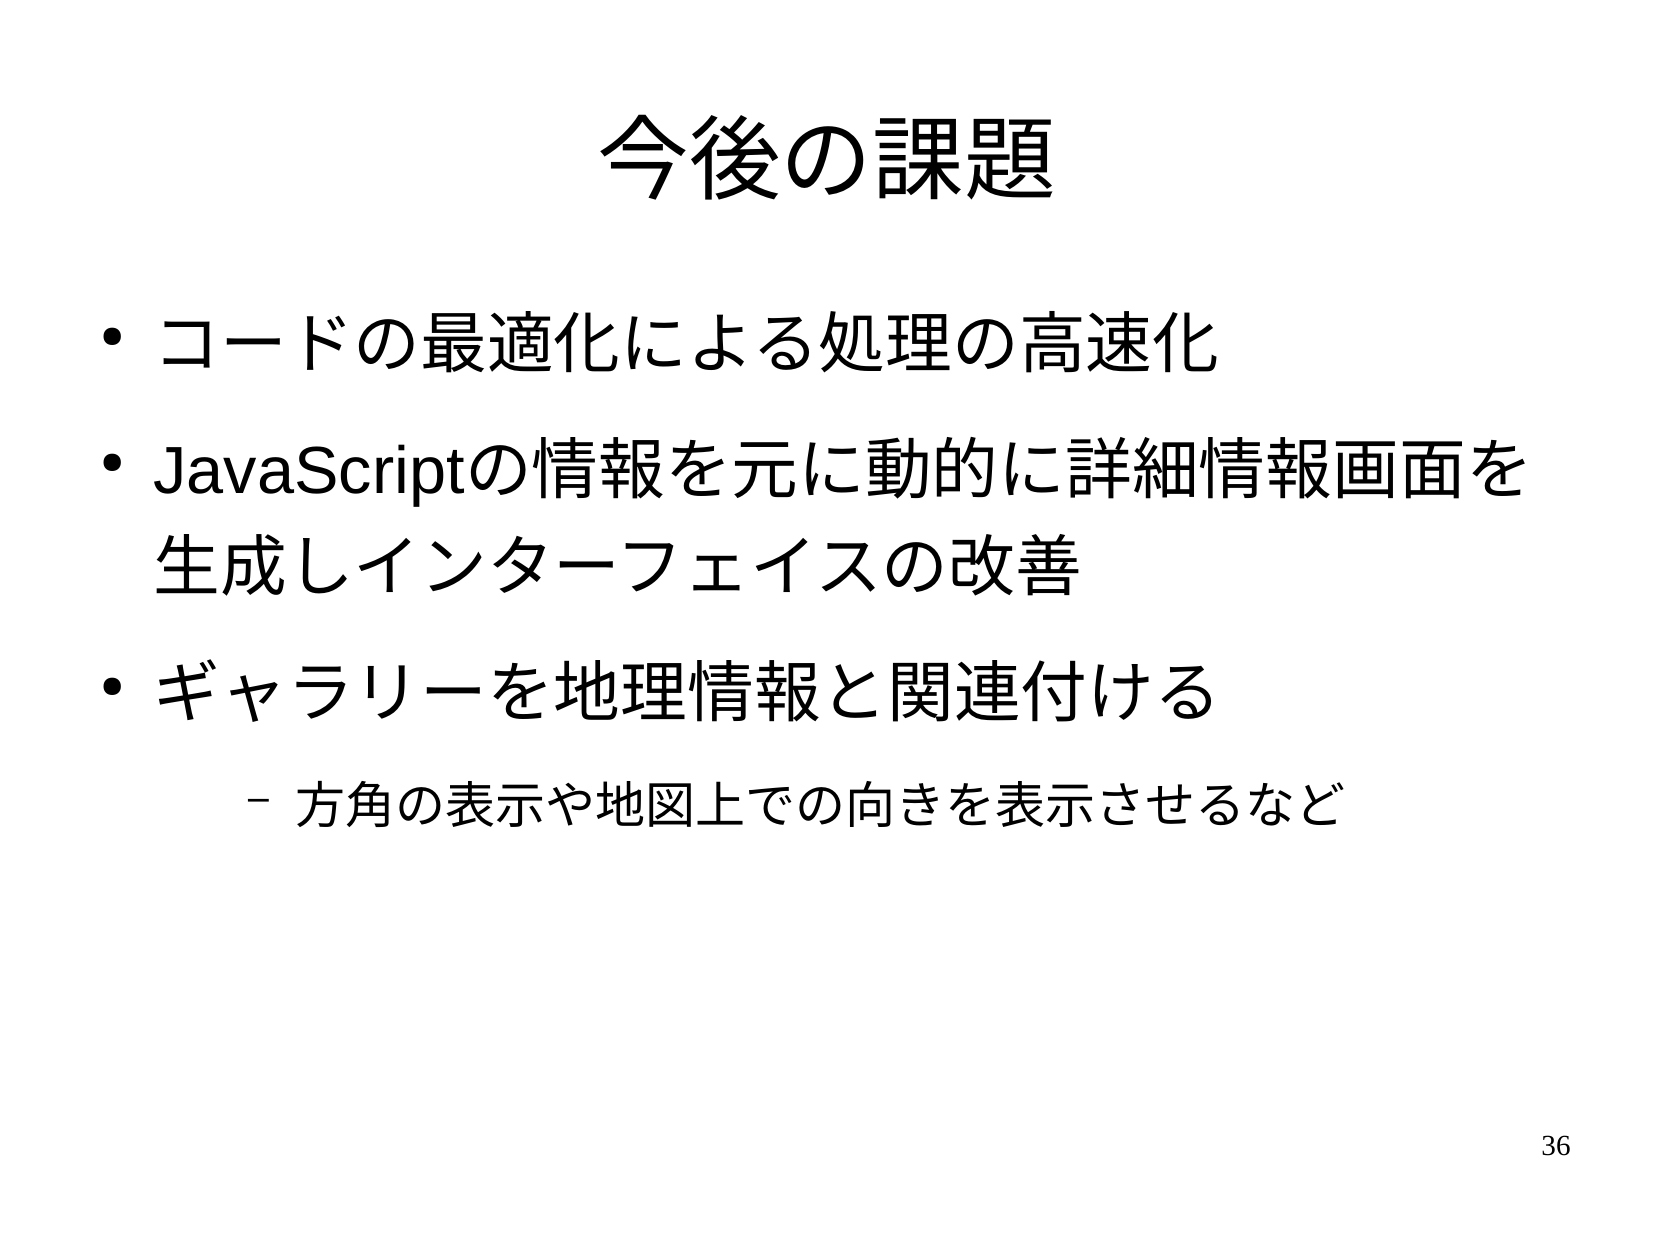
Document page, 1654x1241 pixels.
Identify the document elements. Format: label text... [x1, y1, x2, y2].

list コードの最適化による処理の高速化 JavaScriptの情報を元に動的に詳細情報画面を生成しインターフェイスの改善 ギャラリーを地理情報と関連付ける 方角の表示や地図上での向きを表示させるなど [82, 290, 1571, 1094]
title 今後の課題 [82, 56, 1571, 250]
